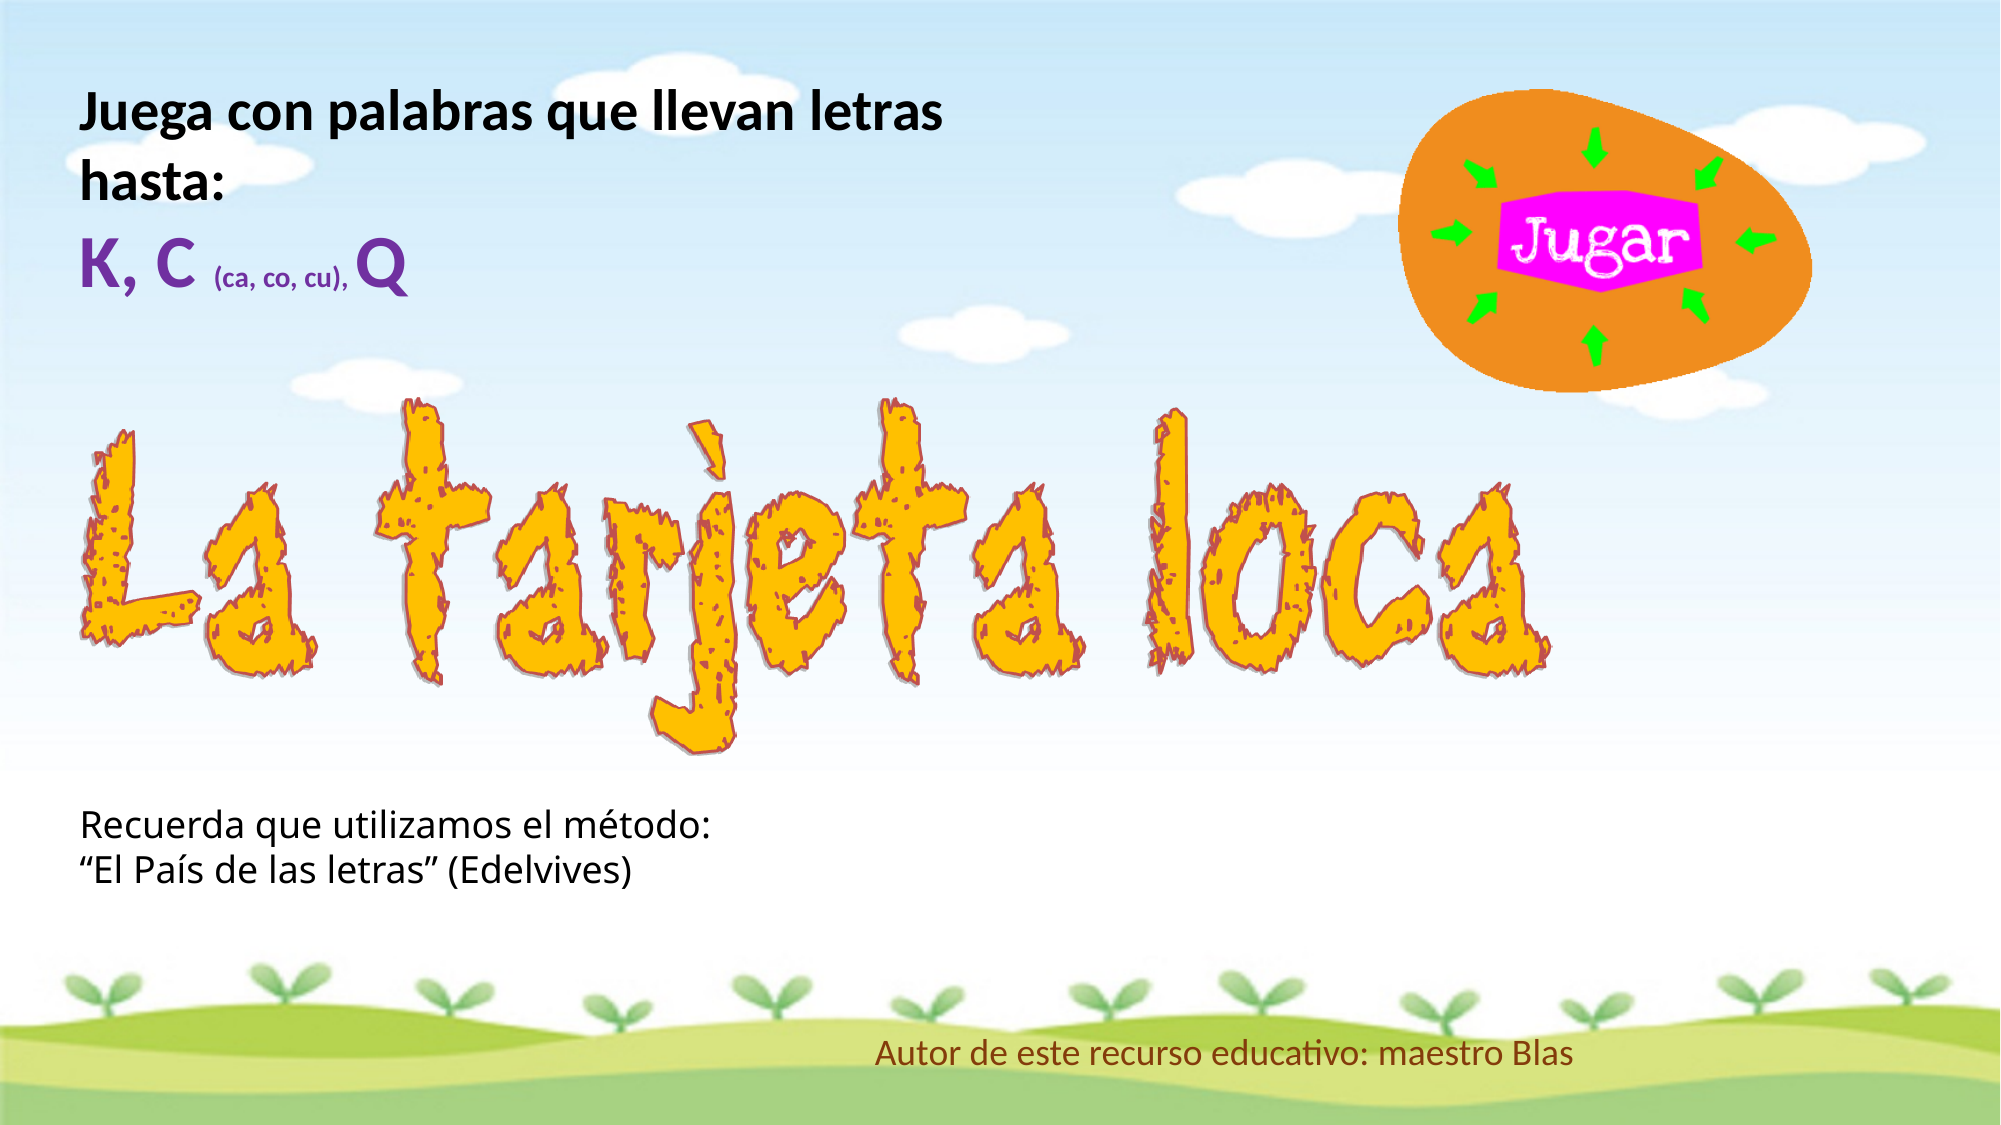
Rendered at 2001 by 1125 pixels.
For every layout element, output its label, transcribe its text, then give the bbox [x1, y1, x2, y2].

text_box Juega con palabras que llevan letras hasta: K, C (ca, co, cu), Q [64, 64, 1017, 310]
picture [0, 0, 2001, 1125]
text_box Autor de este recurso educativo: maestro Blas [859, 1020, 1770, 1081]
text_box Recuerda que utilizamos el método: “El País de las letras” (Edelvives) [64, 793, 1017, 899]
